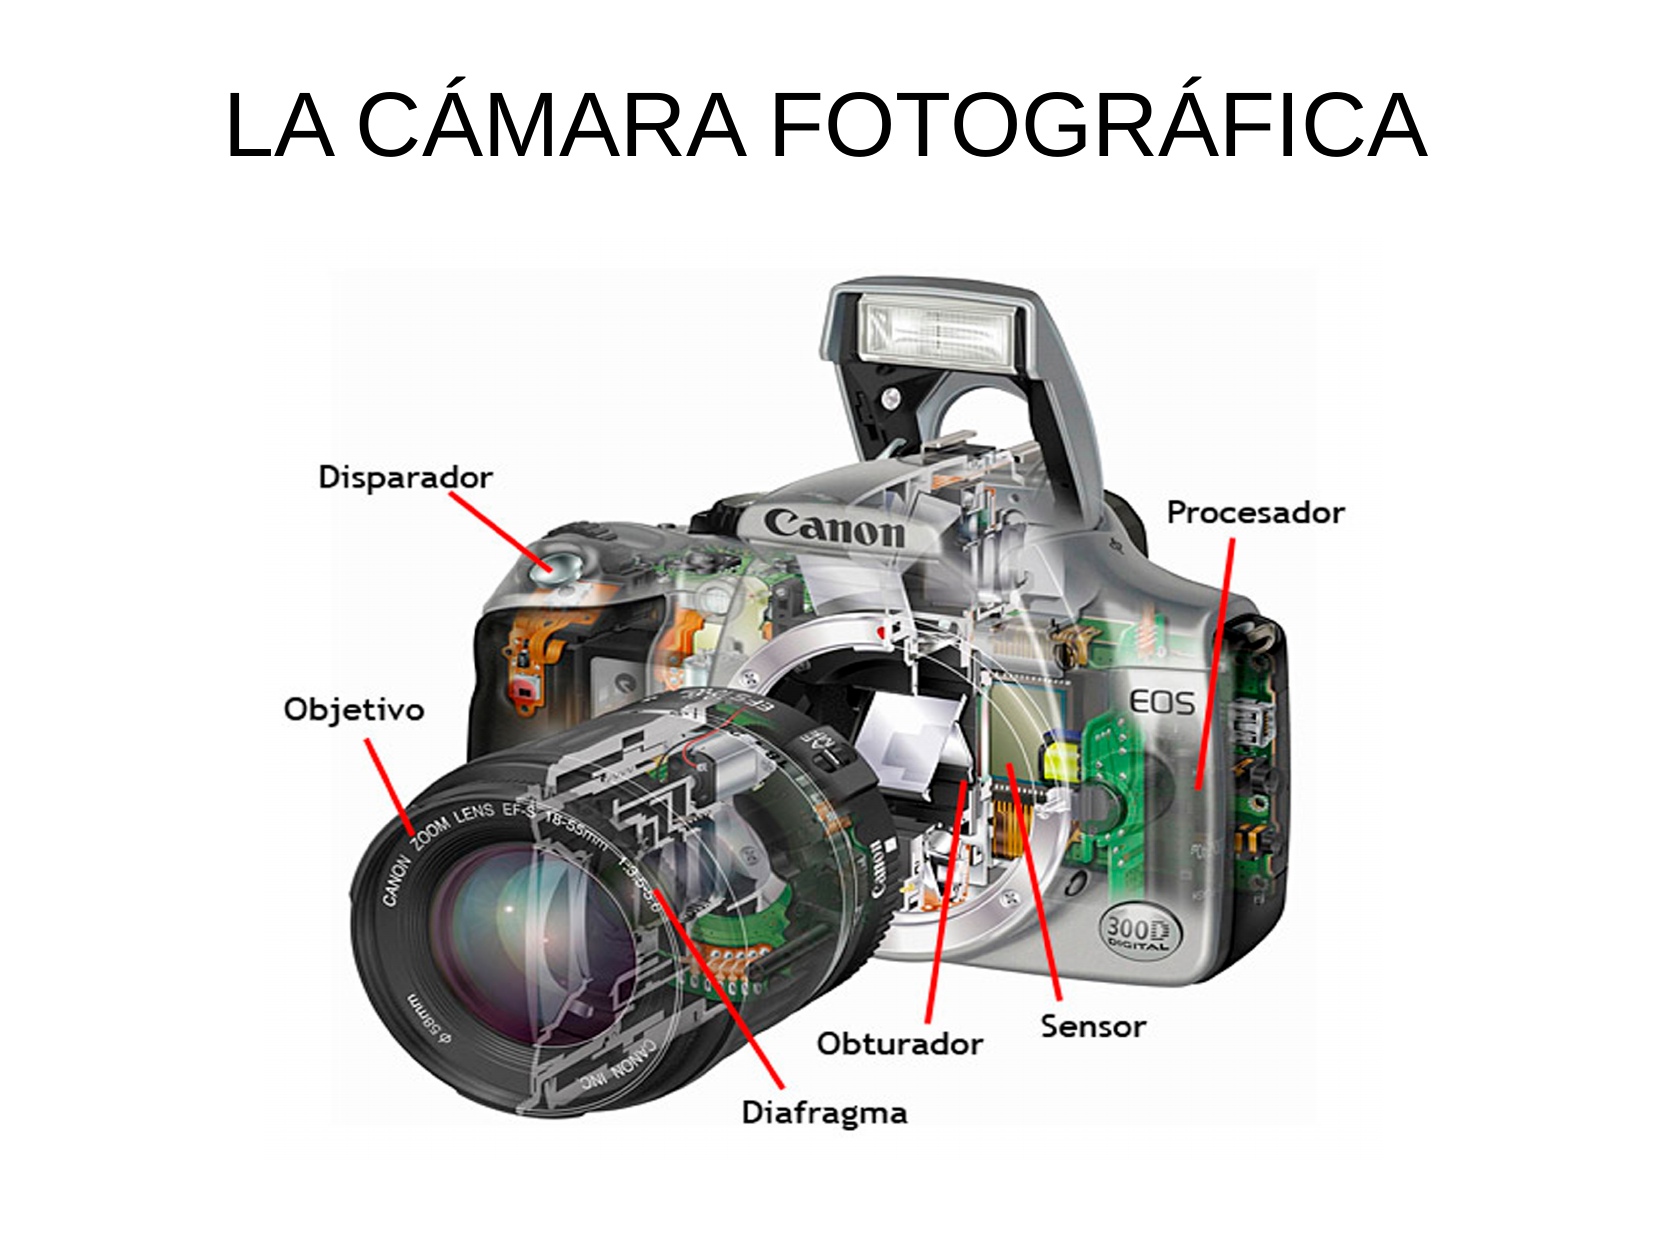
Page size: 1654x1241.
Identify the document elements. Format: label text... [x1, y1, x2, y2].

title LA CÁMARA FOTOGRÁFICA [82, 49, 1571, 201]
picture [263, 236, 1382, 1160]
